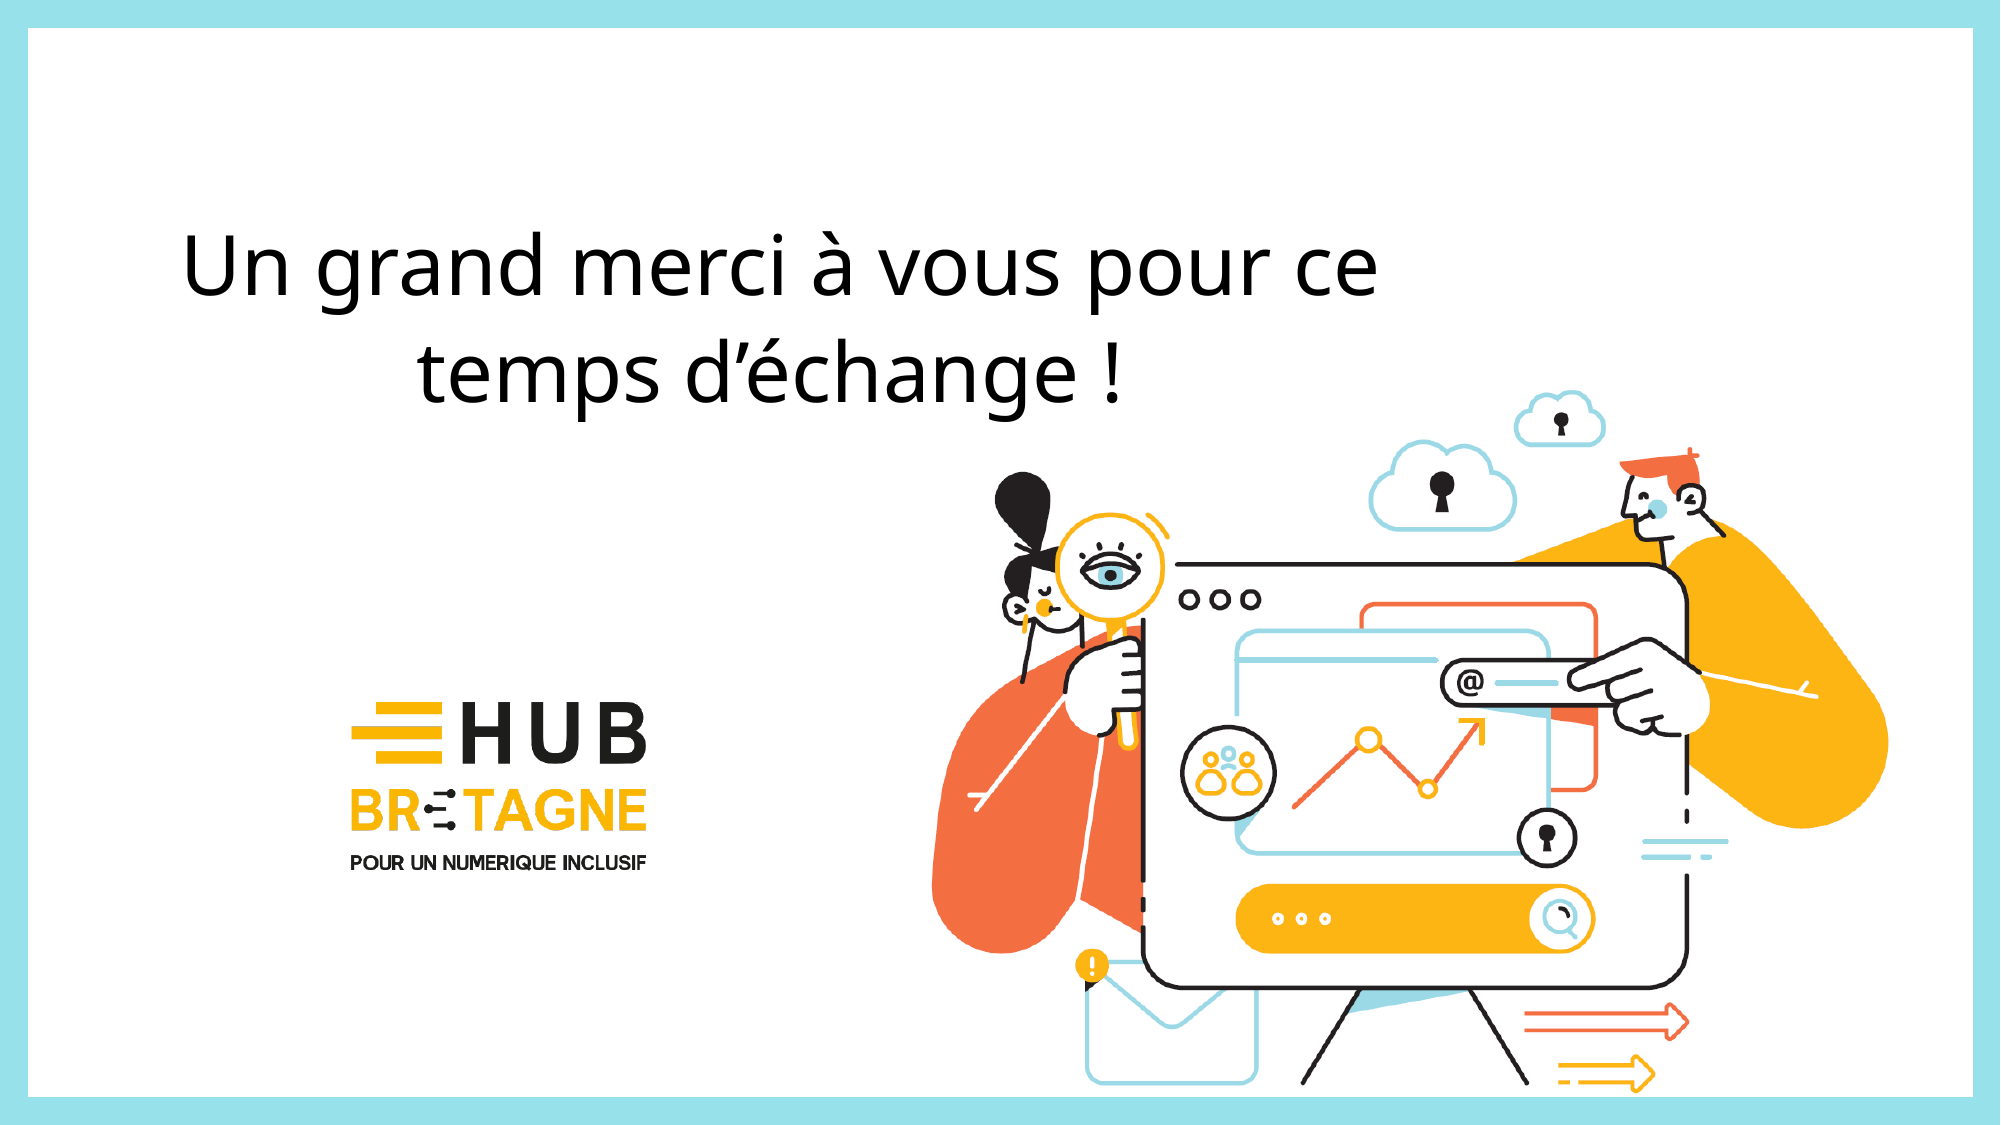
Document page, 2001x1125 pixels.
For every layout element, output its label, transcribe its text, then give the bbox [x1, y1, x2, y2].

picture [294, 667, 704, 905]
picture [904, 376, 1961, 1096]
title Un grand merci à vous pour ce temps d’échange ! [99, 92, 1433, 427]
